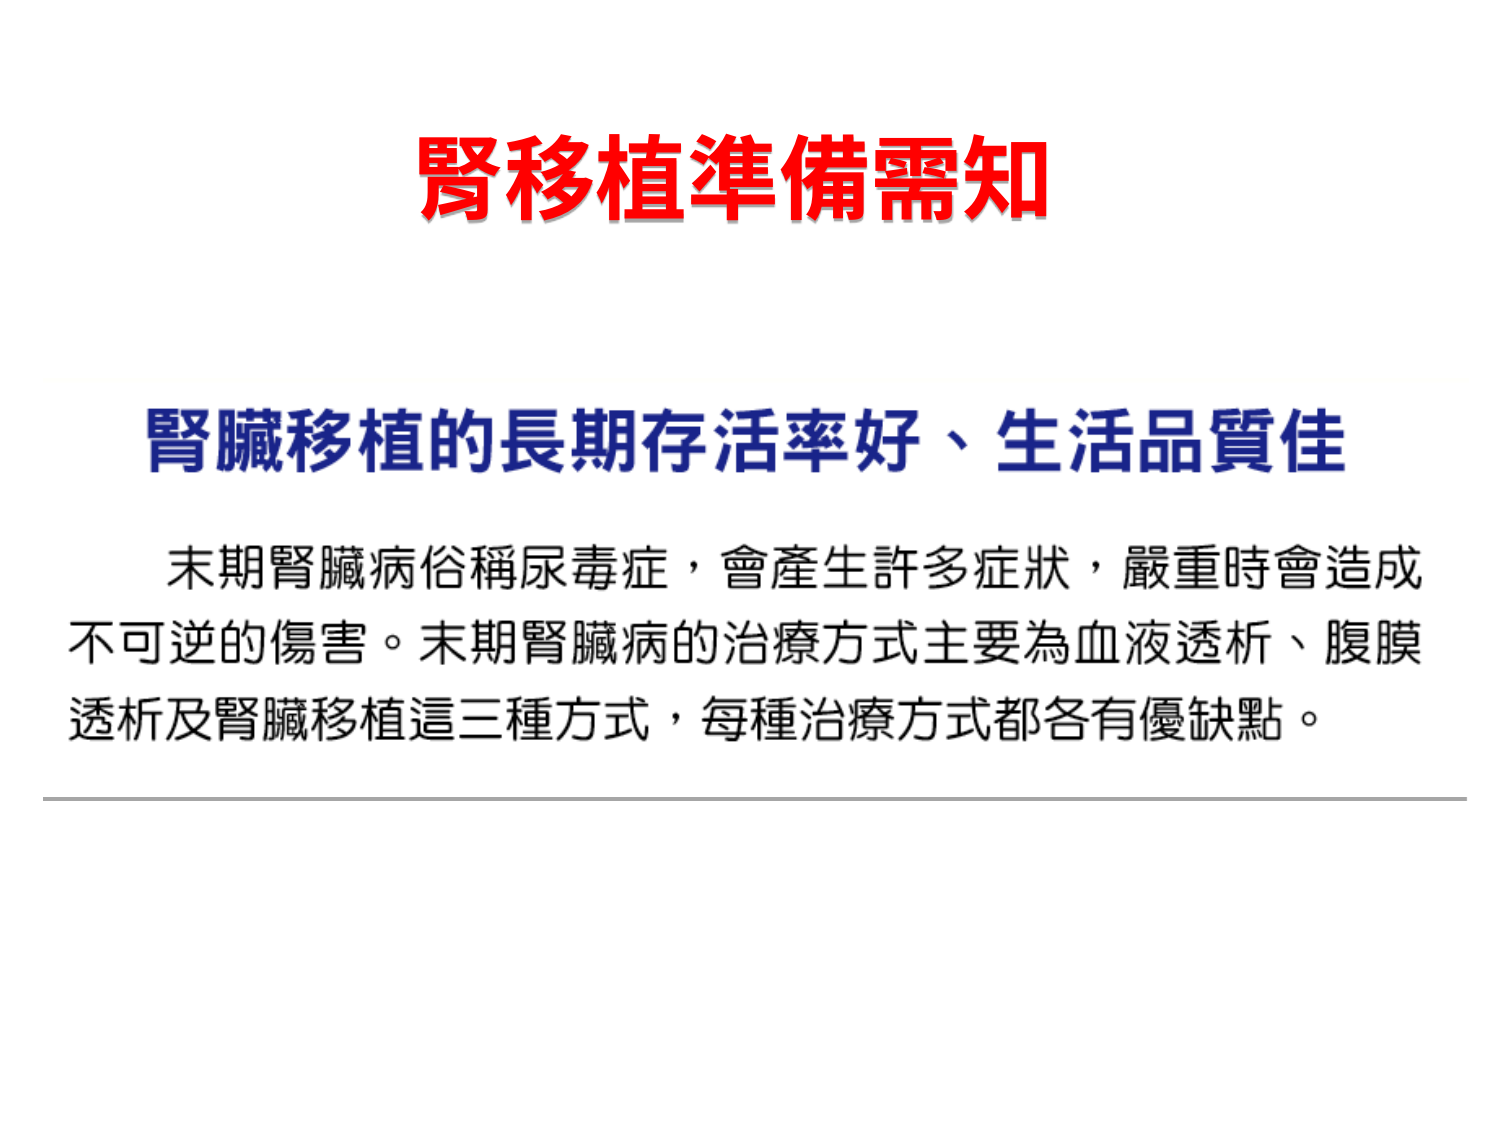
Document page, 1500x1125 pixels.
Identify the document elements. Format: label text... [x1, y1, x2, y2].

picture [43, 378, 1469, 797]
title 腎移植準備需知 [75, 100, 1426, 253]
